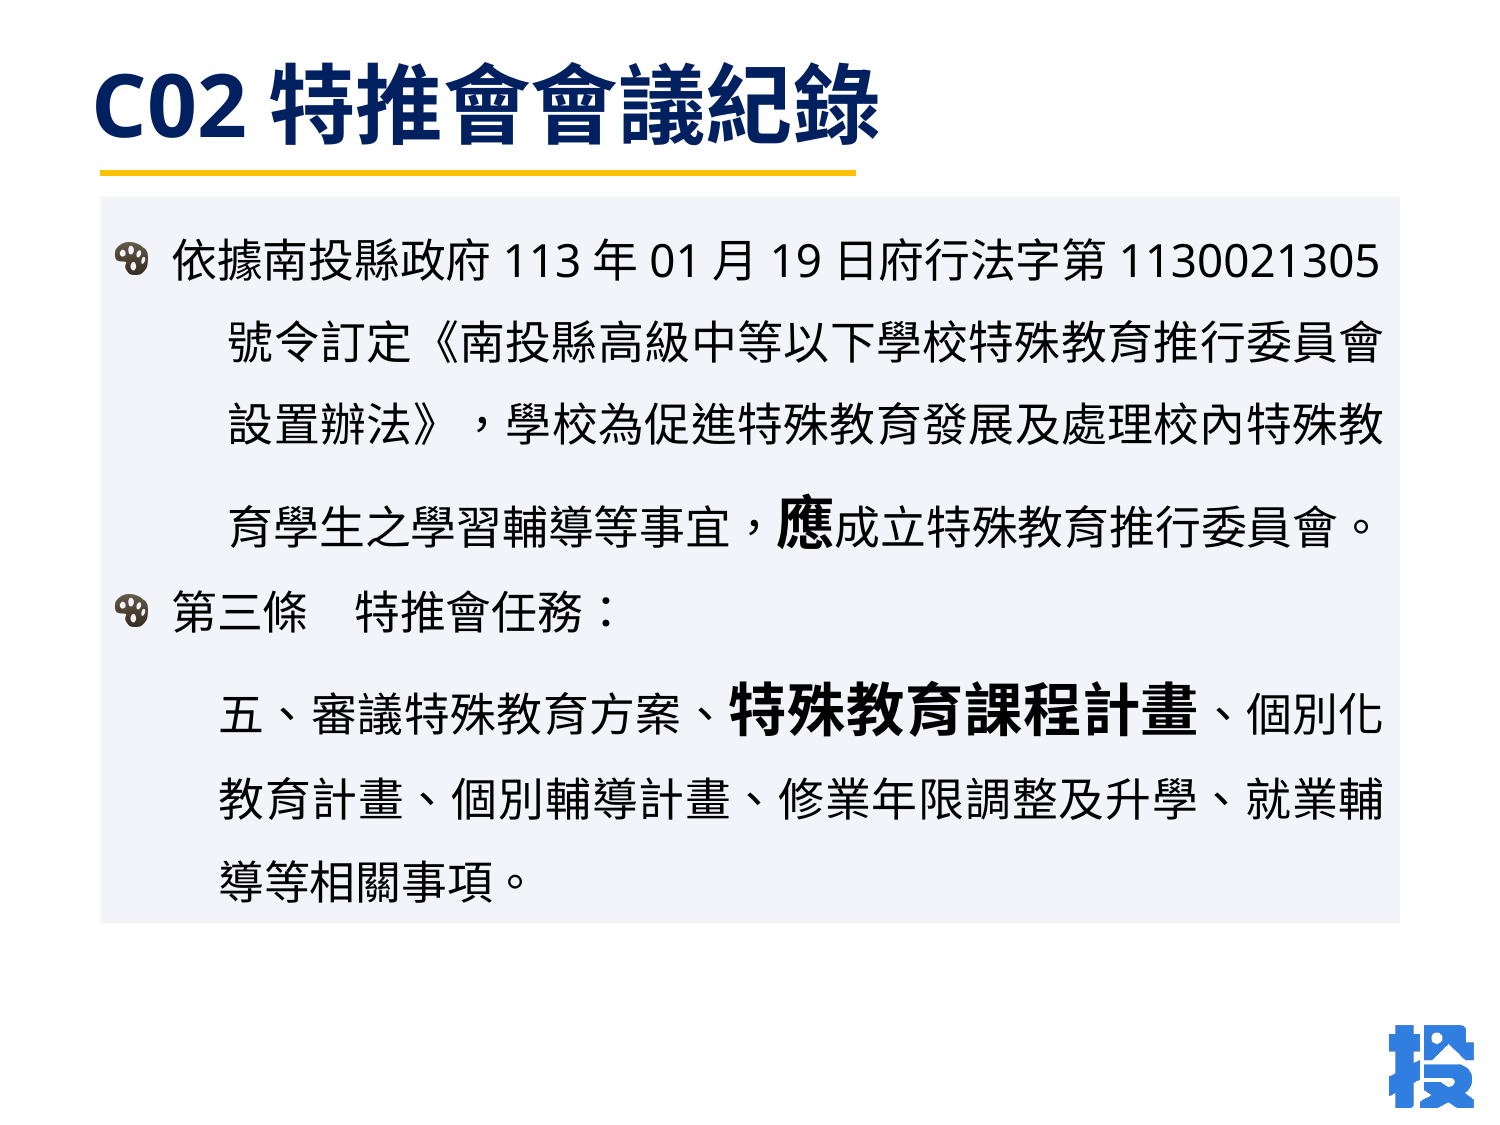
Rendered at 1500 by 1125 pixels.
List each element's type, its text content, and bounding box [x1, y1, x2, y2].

text_box C02特推會會議紀錄 [76, 42, 890, 164]
text_box 依據南投縣政府113年01月19日府行法字第1130021305號令訂定《南投縣高級中等以下學校特殊教育推行委員會設置辦法》，學校為促進特殊教育發展及處理校內特殊教育學生之學習輔導等事宜，應成立特殊教育推行委員會。 第三條 特推會任務： 五、審議特殊教育方案、特殊教育課程計畫、個別化教育計畫、個別輔導計畫、修業年限調整及升學、就業輔導等相關事項。 [100, 196, 1400, 924]
picture [1362, 997, 1500, 1125]
